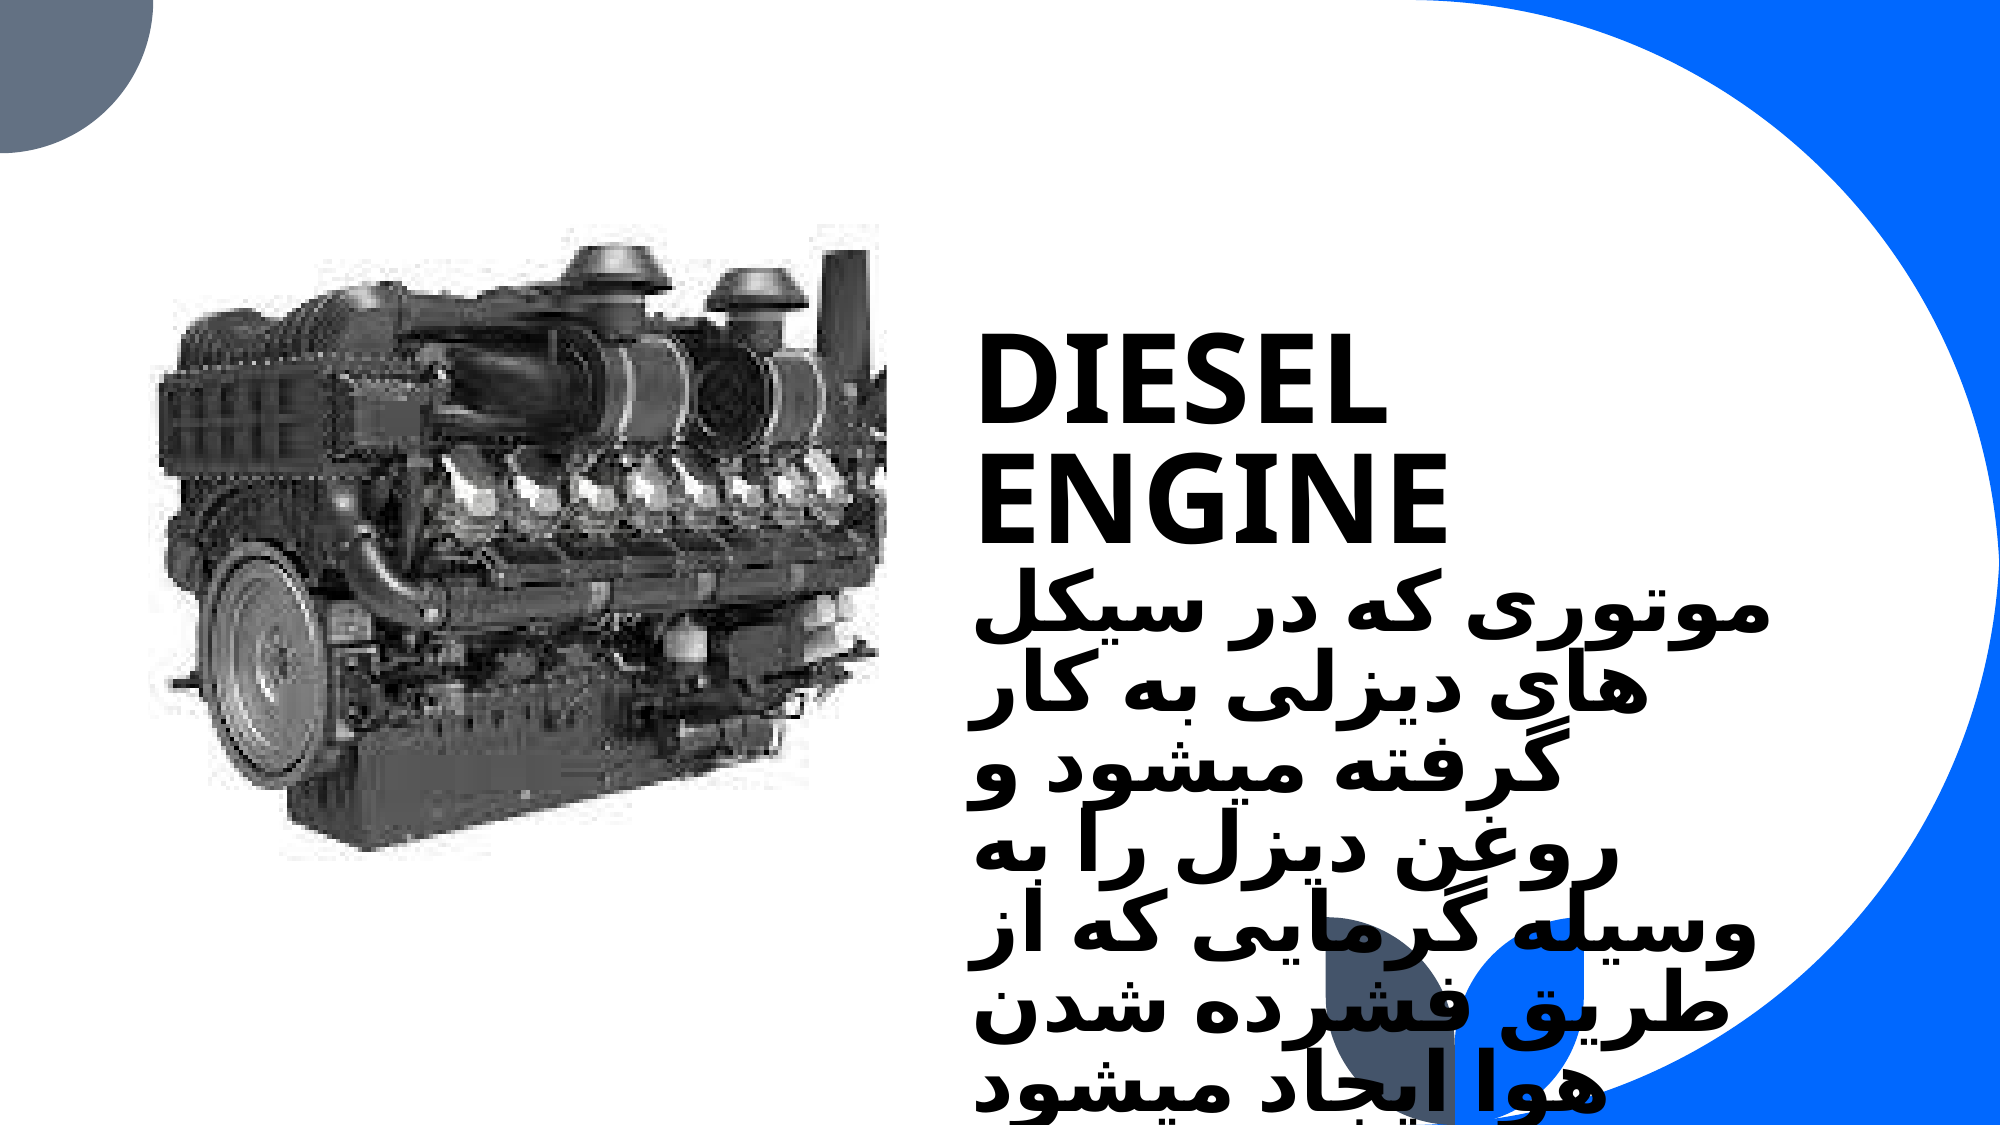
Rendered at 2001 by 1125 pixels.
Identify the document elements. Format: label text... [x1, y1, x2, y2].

title DIESEL ENGINE موتوری که در سیکل های دیزلی به کار گرفته میشود و روغن دیزل را به وسیله گرمایی که از طریق فشرده شدن هوا ایجاد میشود میسوزاند [956, 320, 1816, 848]
picture [148, 189, 887, 932]
